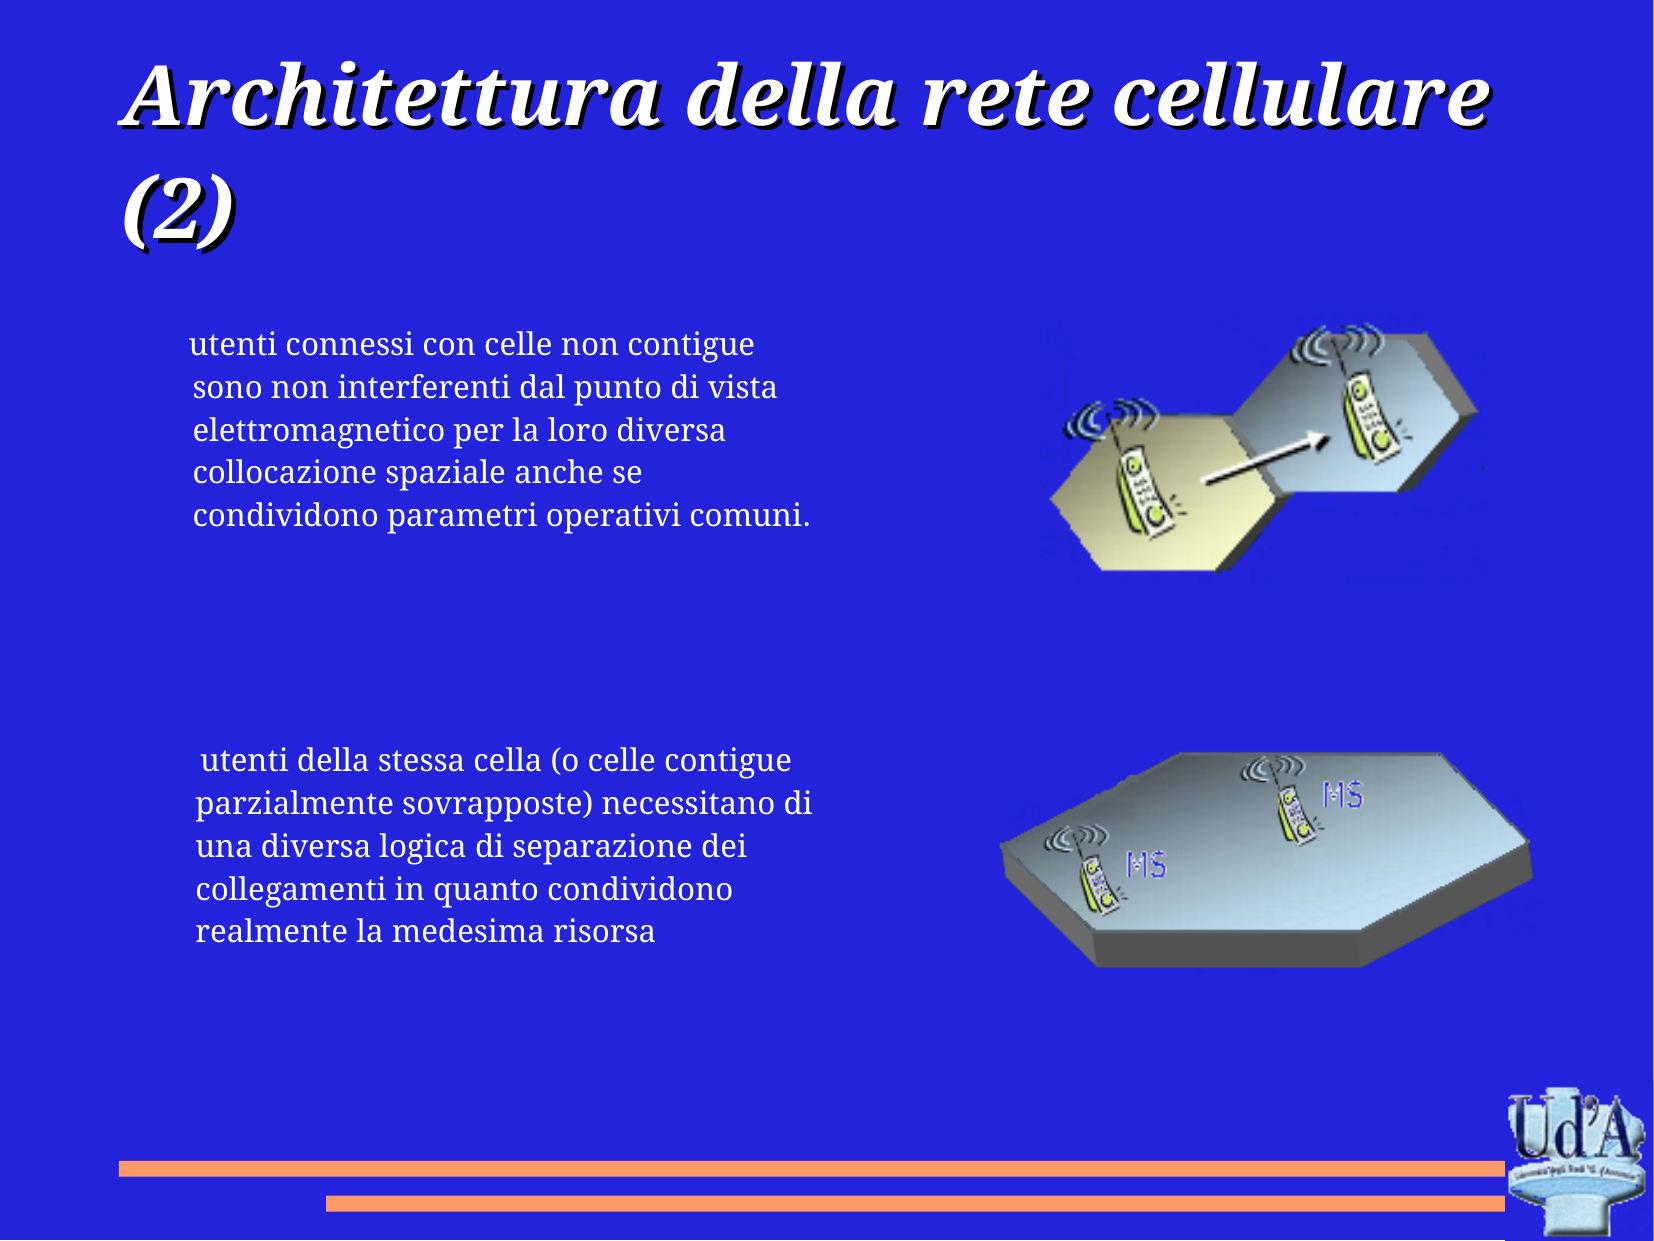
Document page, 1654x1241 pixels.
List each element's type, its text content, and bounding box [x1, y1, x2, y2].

title Architettura della rete cellulare (2) [121, 46, 1534, 254]
picture [1002, 265, 1536, 621]
picture [974, 679, 1562, 1021]
picture [1505, 1082, 1654, 1241]
list utenti connessi con celle non contigue sono non interferenti dal punto di vista elettromagnetico per la loro diversa collocazione spaziale anche se condividono parametri operativi comuni. [121, 322, 824, 540]
list utenti della stessa cella (o celle contigue parzialmente sovrapposte) necessitano di una diversa logica di separazione dei collegamenti in quanto condividono realmente la medesima risorsa [124, 738, 827, 956]
